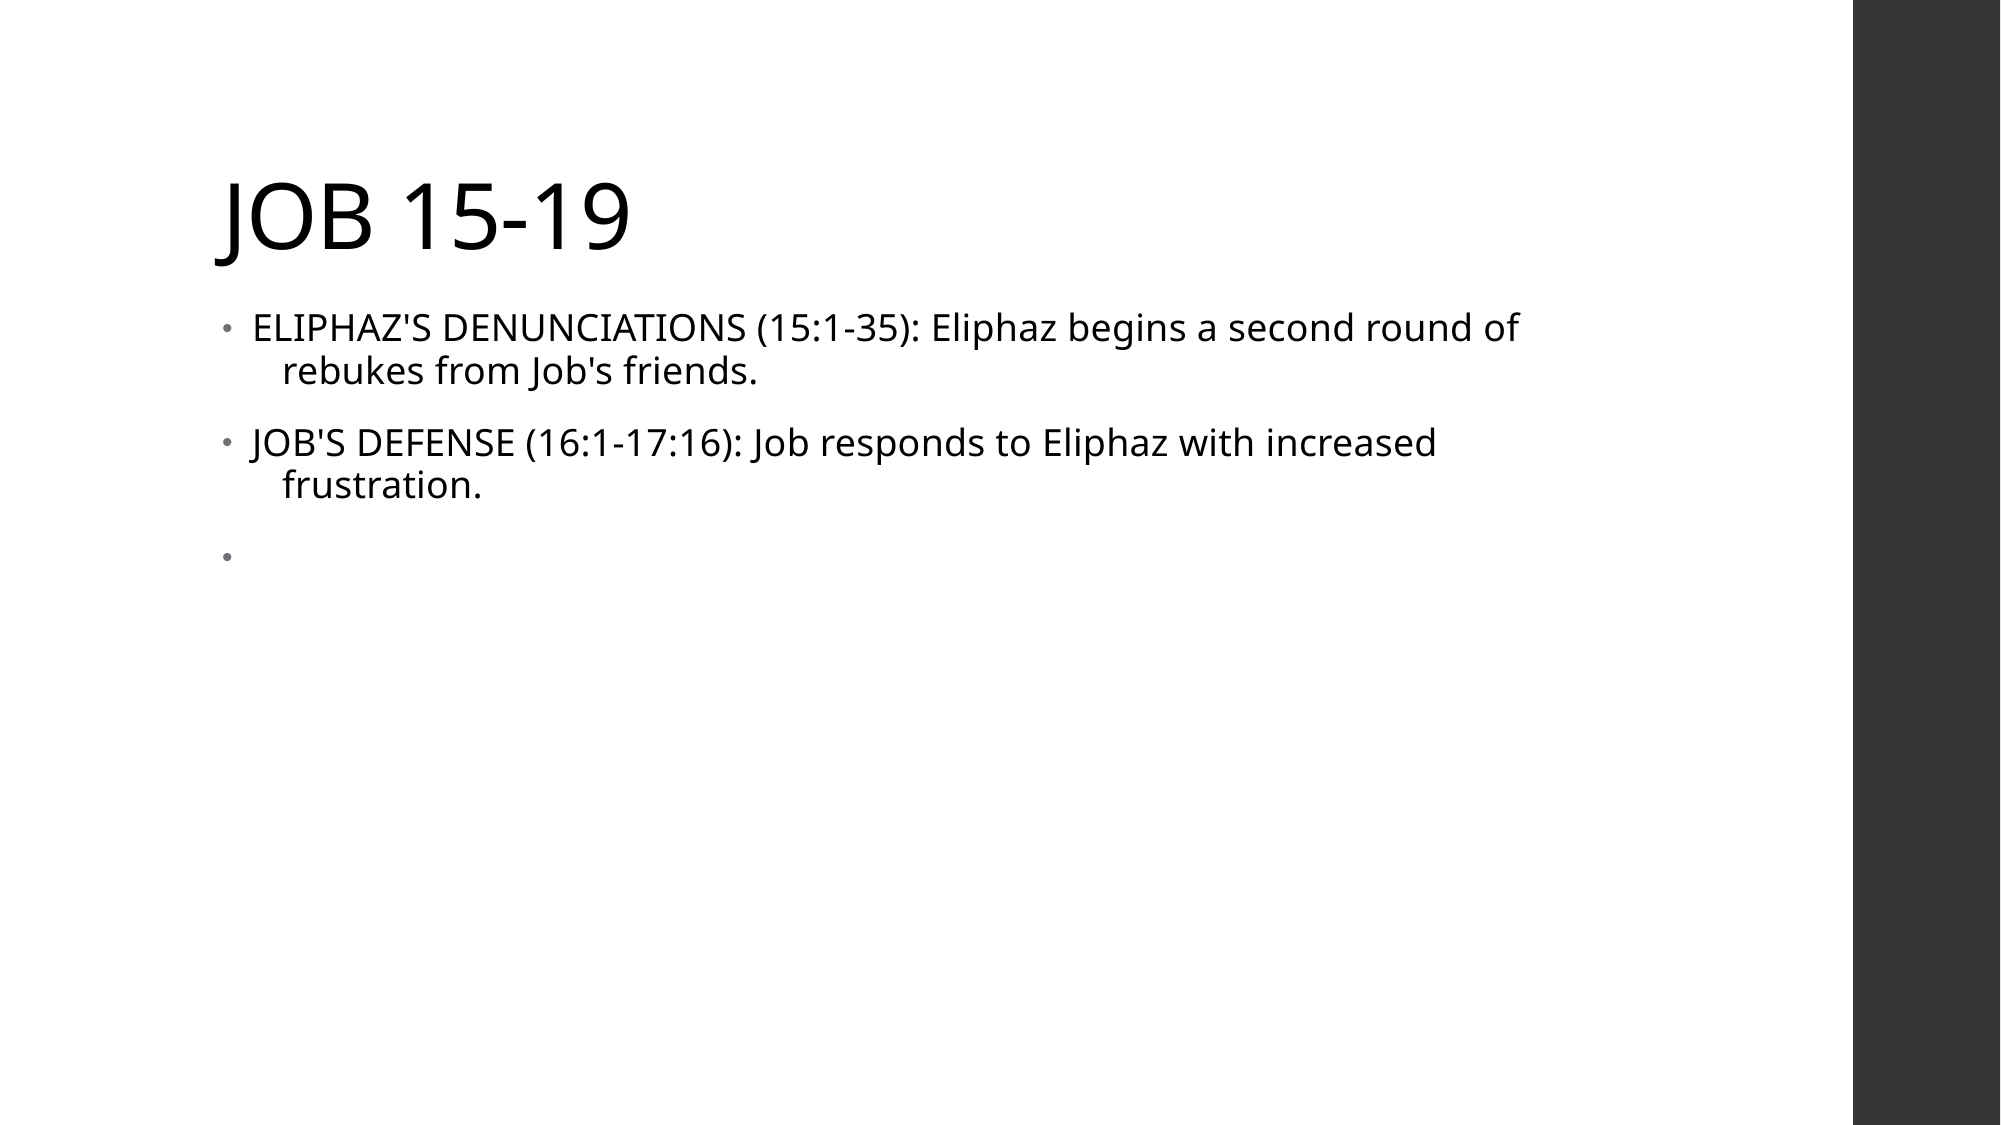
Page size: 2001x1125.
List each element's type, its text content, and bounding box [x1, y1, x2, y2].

title JOB 15-19 [206, 60, 1797, 278]
list ELIPHAZ'S DENUNCIATIONS (15:1-35): Eliphaz begins a second round of rebukes from Job's friends. JOB'S DEFENSE (16:1-17:16): Job responds to Eliphaz with increased frustration. [206, 299, 1617, 1014]
